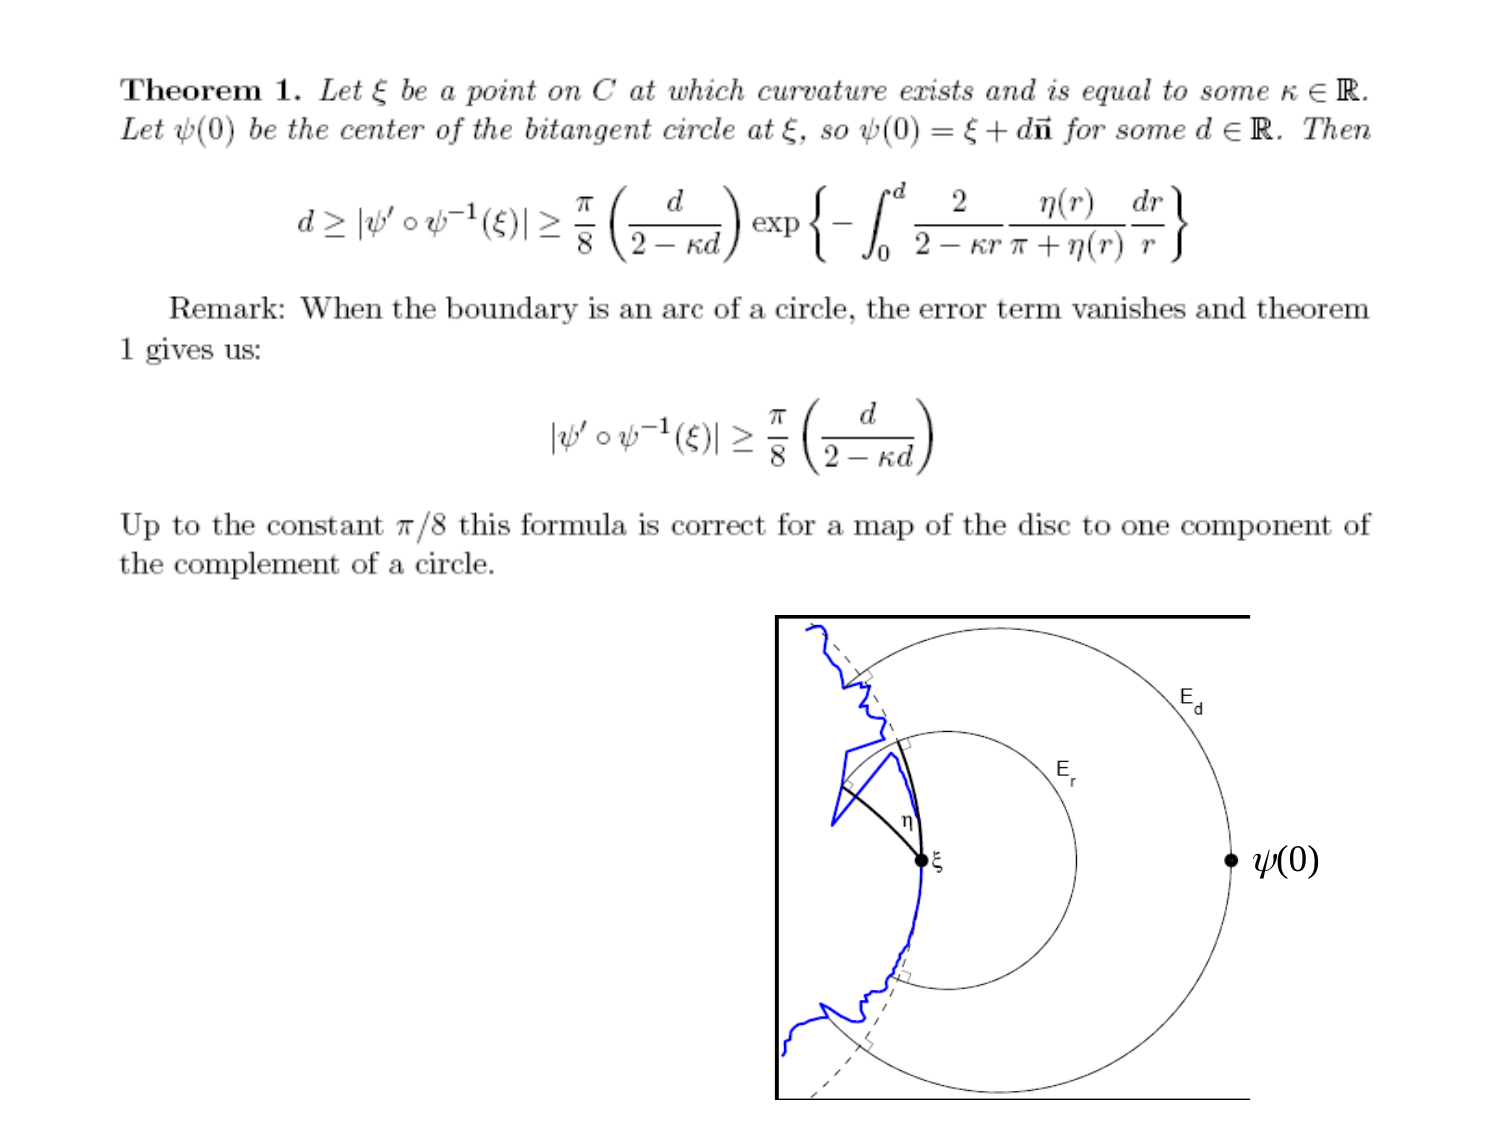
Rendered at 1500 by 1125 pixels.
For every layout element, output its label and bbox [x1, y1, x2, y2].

chart [1250, 837, 1326, 888]
picture [104, 51, 1396, 1101]
